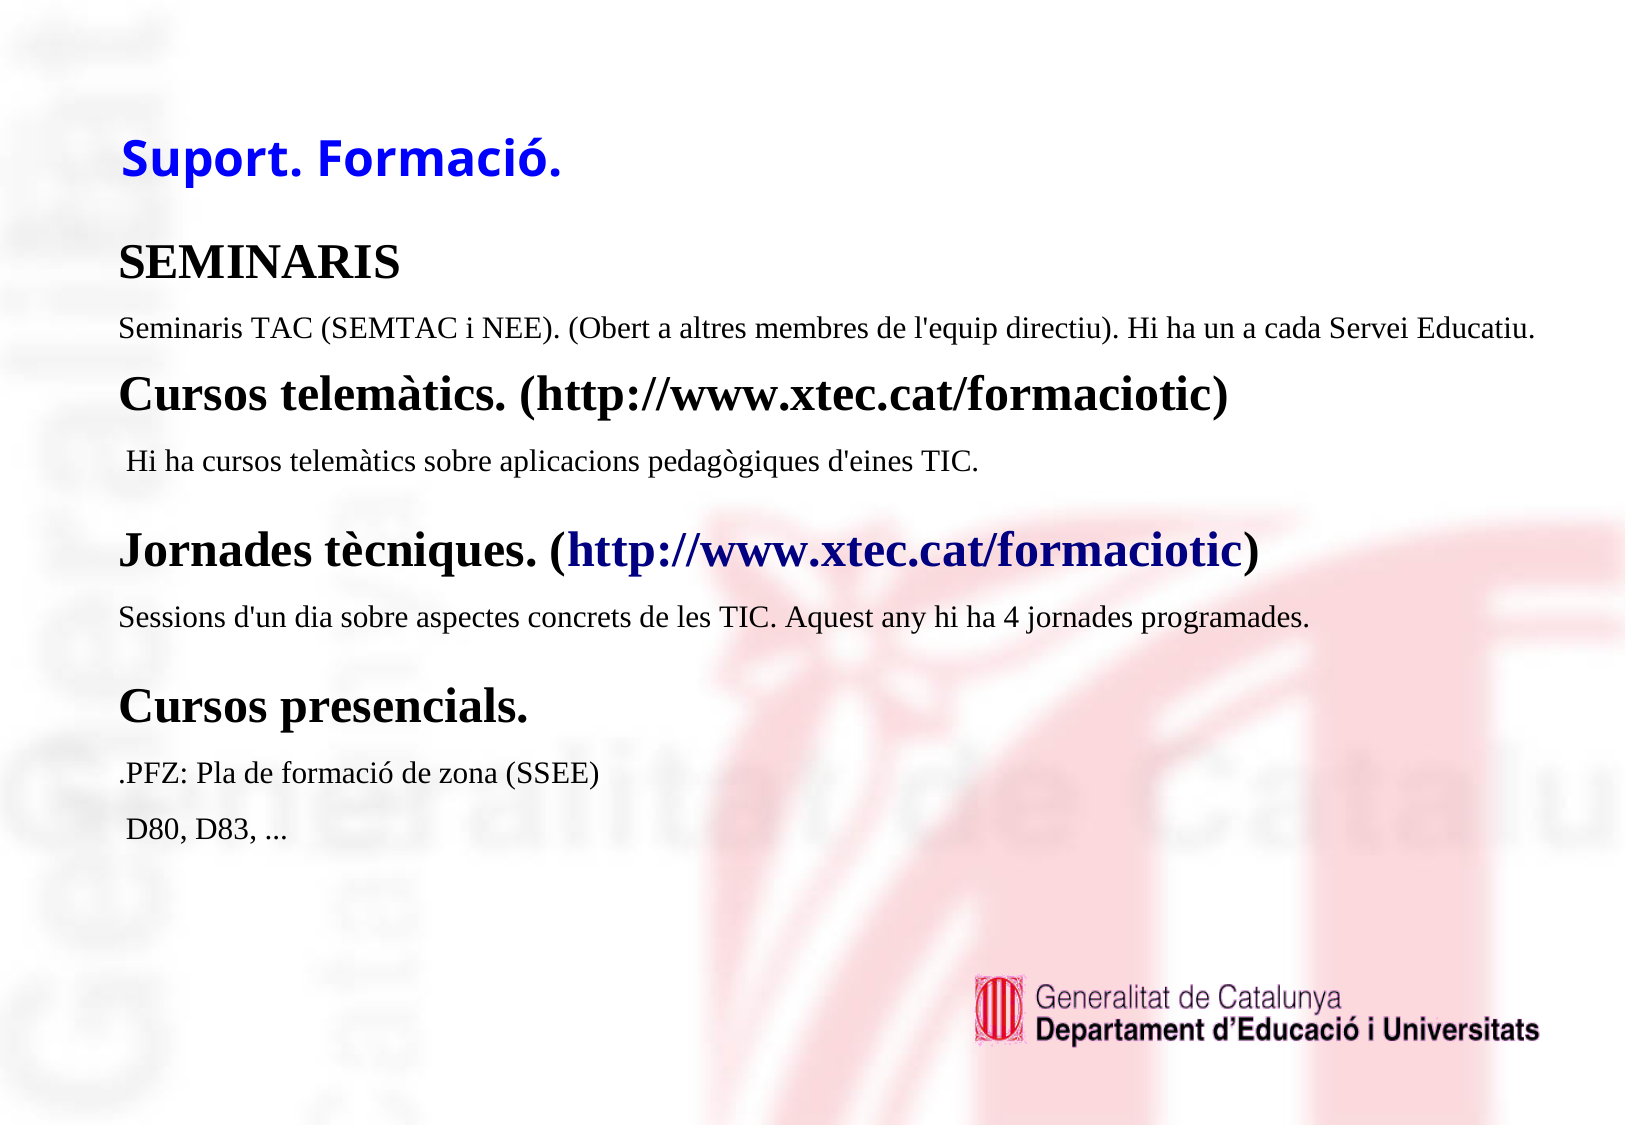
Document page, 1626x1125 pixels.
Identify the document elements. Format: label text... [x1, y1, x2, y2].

subtitle SEMINARIS Seminaris TAC (SEMTAC i NEE). (Obert a altres membres de l'equip directiu). Hi ha un a cada Servei Educatiu. Cursos telemàtics. (http://www.xtec.cat/formaciotic) Hi ha cursos telemàtics sobre aplicacions pedagògiques d'eines TIC. Jornades tècniques. (http://www.xtec.cat/formaciotic) Sessions d'un dia sobre aspectes concrets de les TIC. Aquest any hi ha 4 jornades programades. Cursos presencials. .PFZ: Pla de formació de zona (SSEE) D80, D83, ... [118, 236, 1544, 970]
picture [0, 0, 1626, 1125]
title Suport. Formació. [121, 107, 1151, 207]
